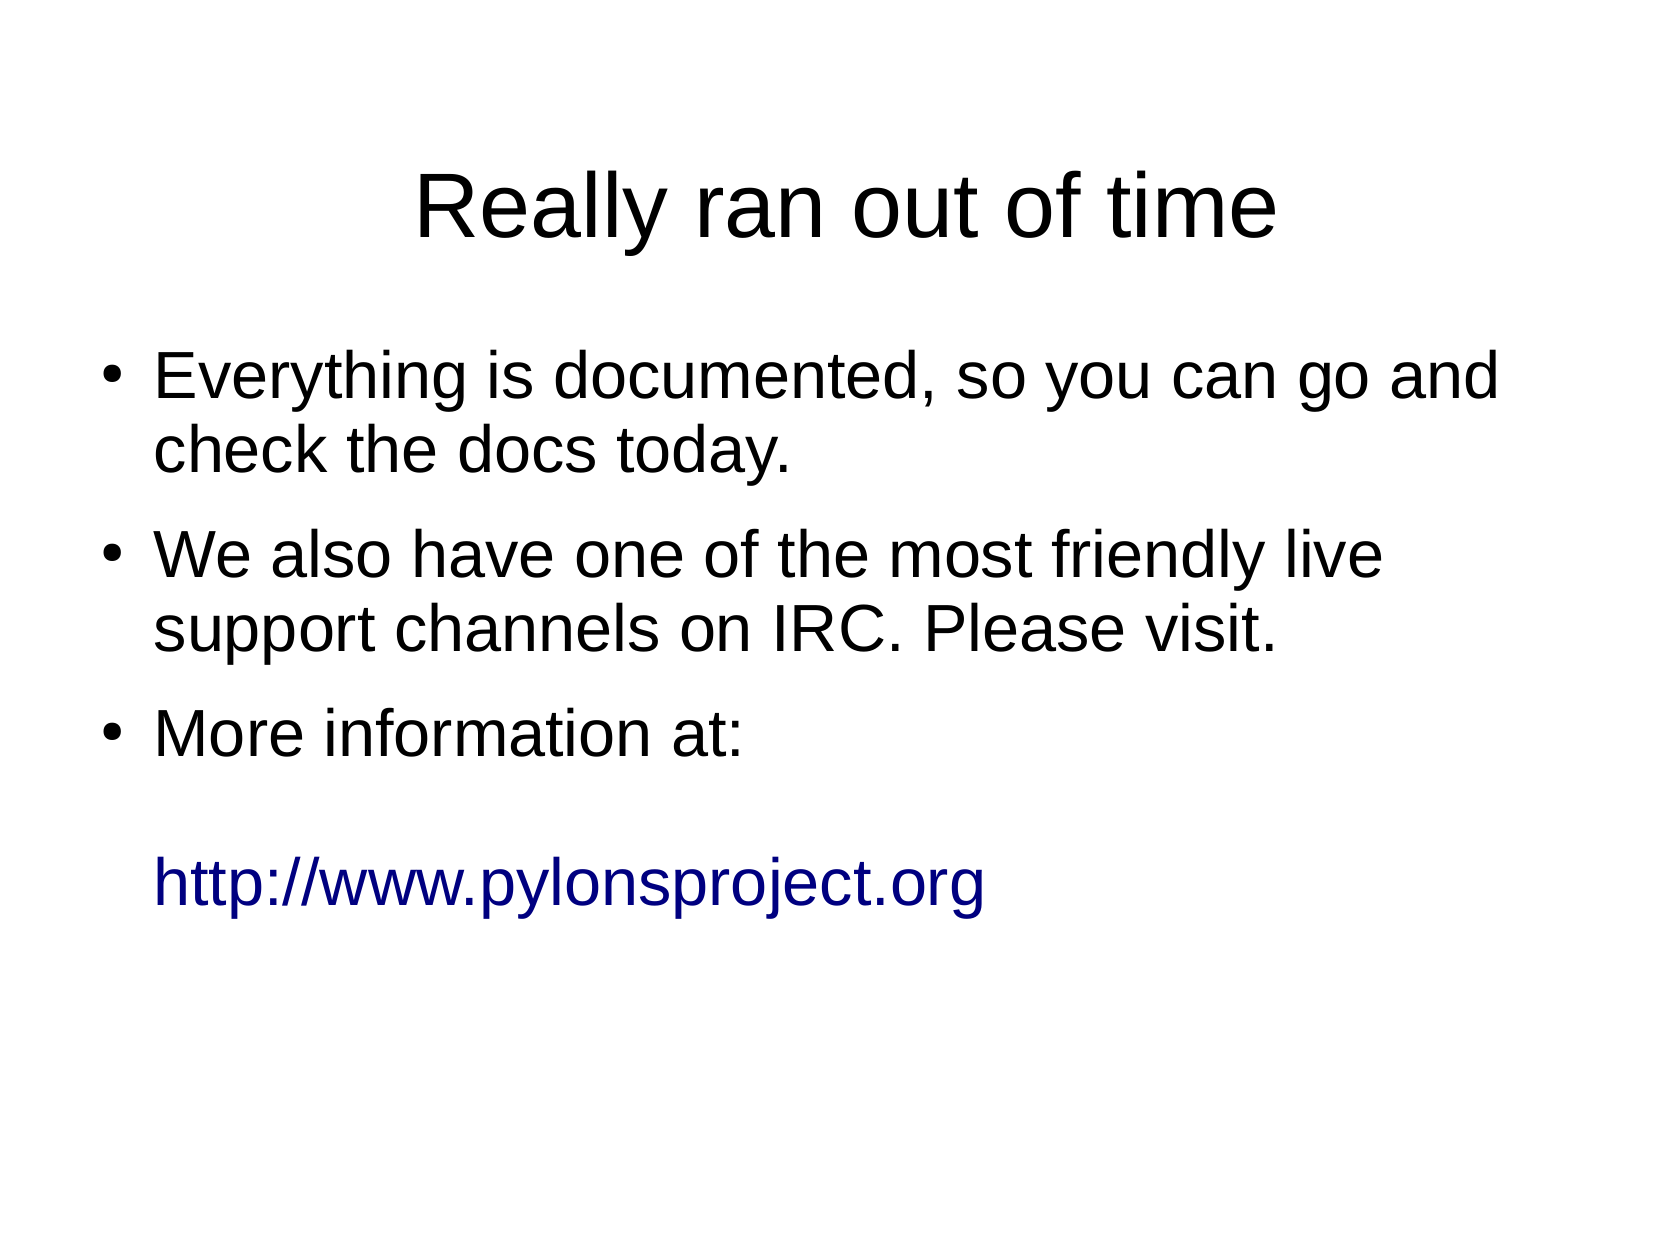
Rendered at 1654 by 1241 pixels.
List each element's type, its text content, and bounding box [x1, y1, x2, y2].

list Everything is documented, so you can go and check the docs today. We also have one of the most friendly live support channels on IRC. Please visit. More information at: http://www.pylonsproject.org [82, 337, 1571, 1157]
title Really ran out of time [82, 112, 1612, 301]
